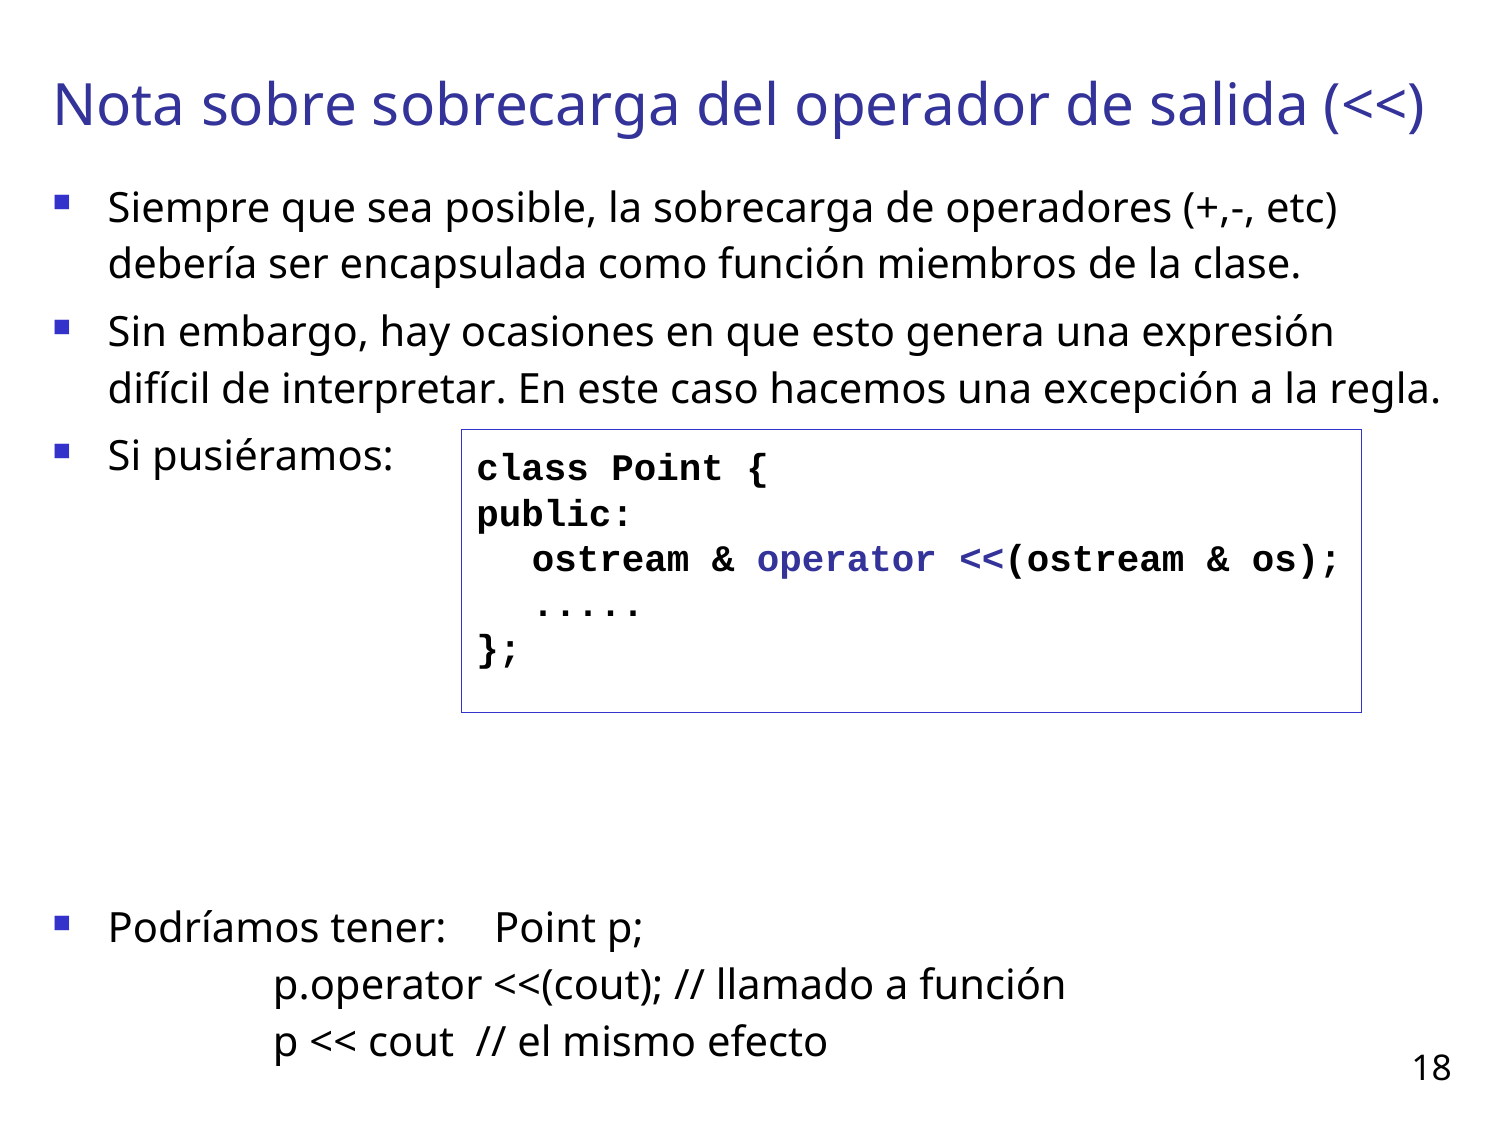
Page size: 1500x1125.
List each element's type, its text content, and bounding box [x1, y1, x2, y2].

title Nota sobre sobrecarga del operador de salida (<<)‏ [37, 4, 1466, 150]
list Siempre que sea posible, la sobrecarga de operadores (+,-, etc) debería ser encapsulada como función miembros de la clase. Sin embargo, hay ocasiones en que esto genera una expresión difícil de interpretar. En este caso hacemos una excepción a la regla. Si pusiéramos: Podríamos tener: Point p; p.operator <<(cout); // llamado a función p << cout // el mismo efecto [37, 169, 1462, 1028]
